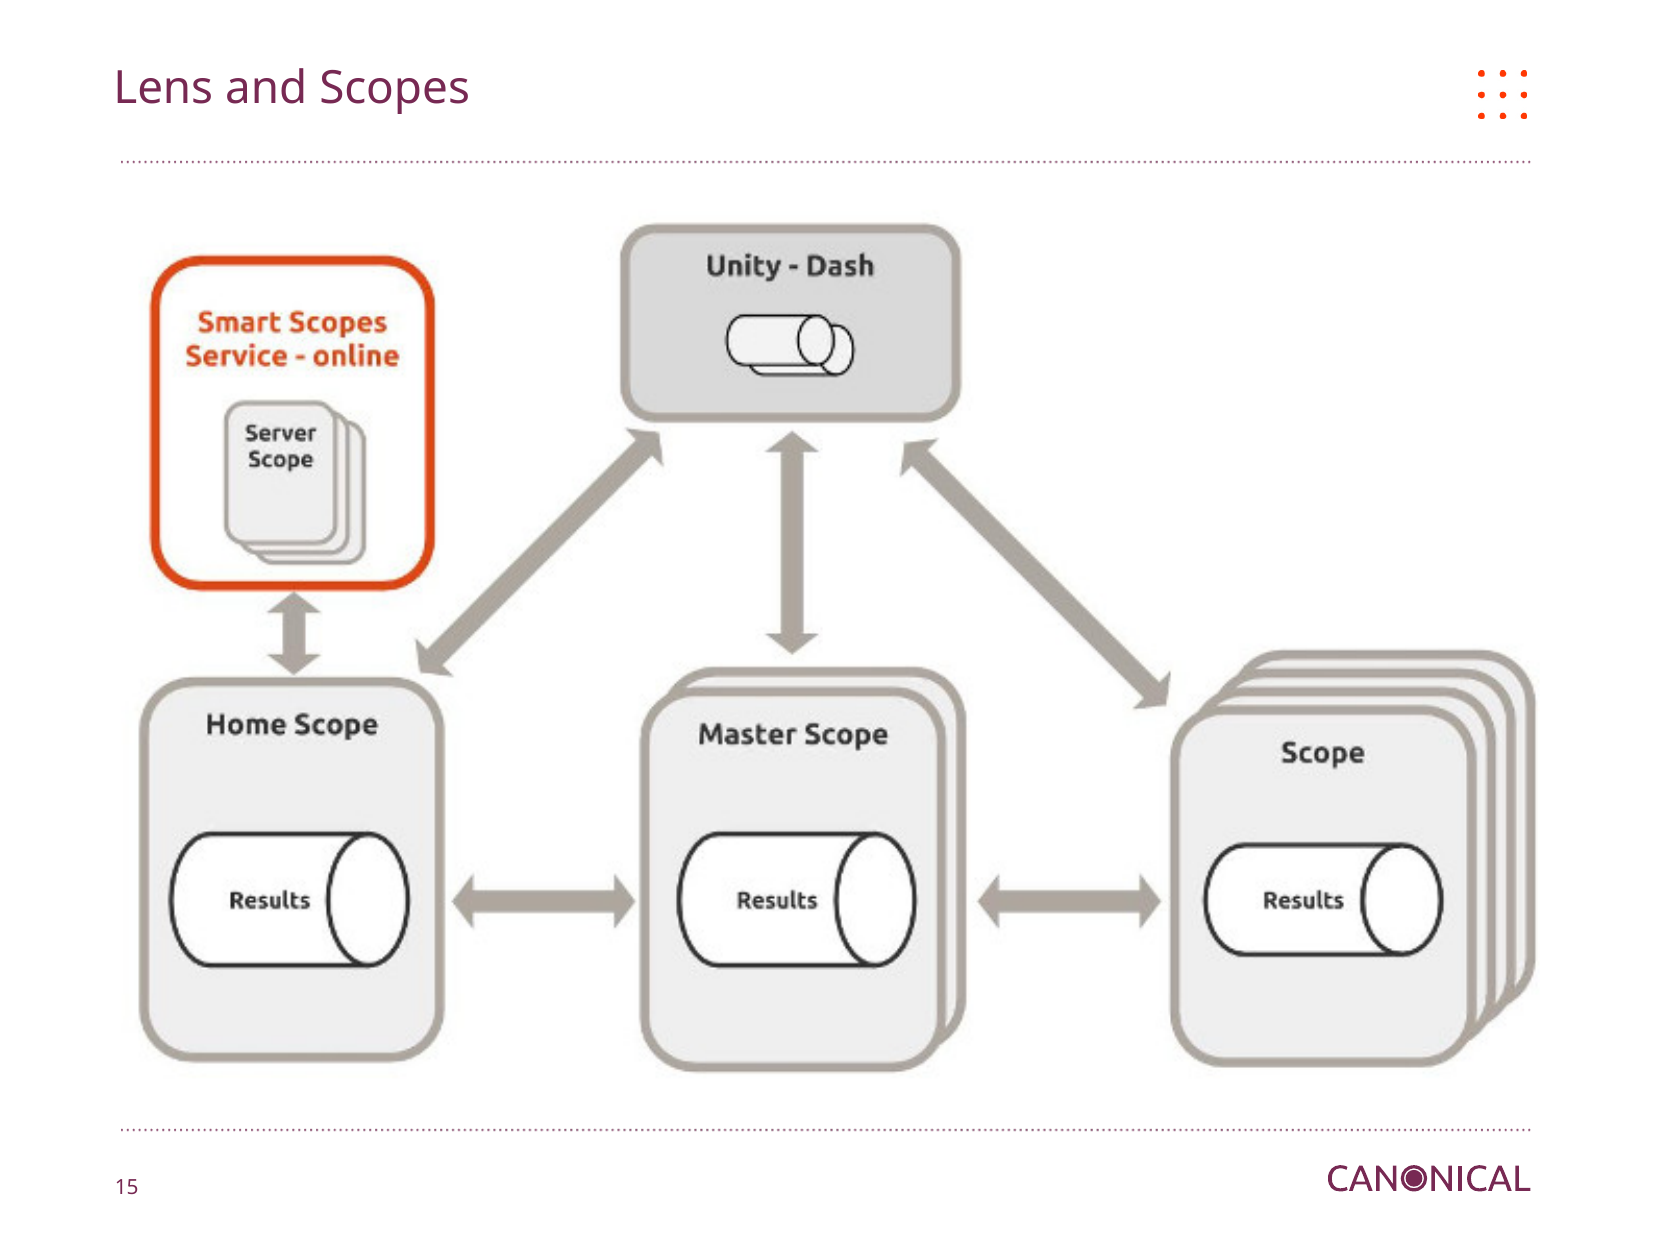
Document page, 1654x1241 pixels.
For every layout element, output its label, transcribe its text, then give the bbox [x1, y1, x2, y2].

picture [111, 1127, 1533, 1134]
picture [106, 194, 1565, 1093]
picture [1478, 70, 1527, 119]
picture [111, 159, 1533, 166]
title Lens and Scopes [113, 64, 1382, 107]
